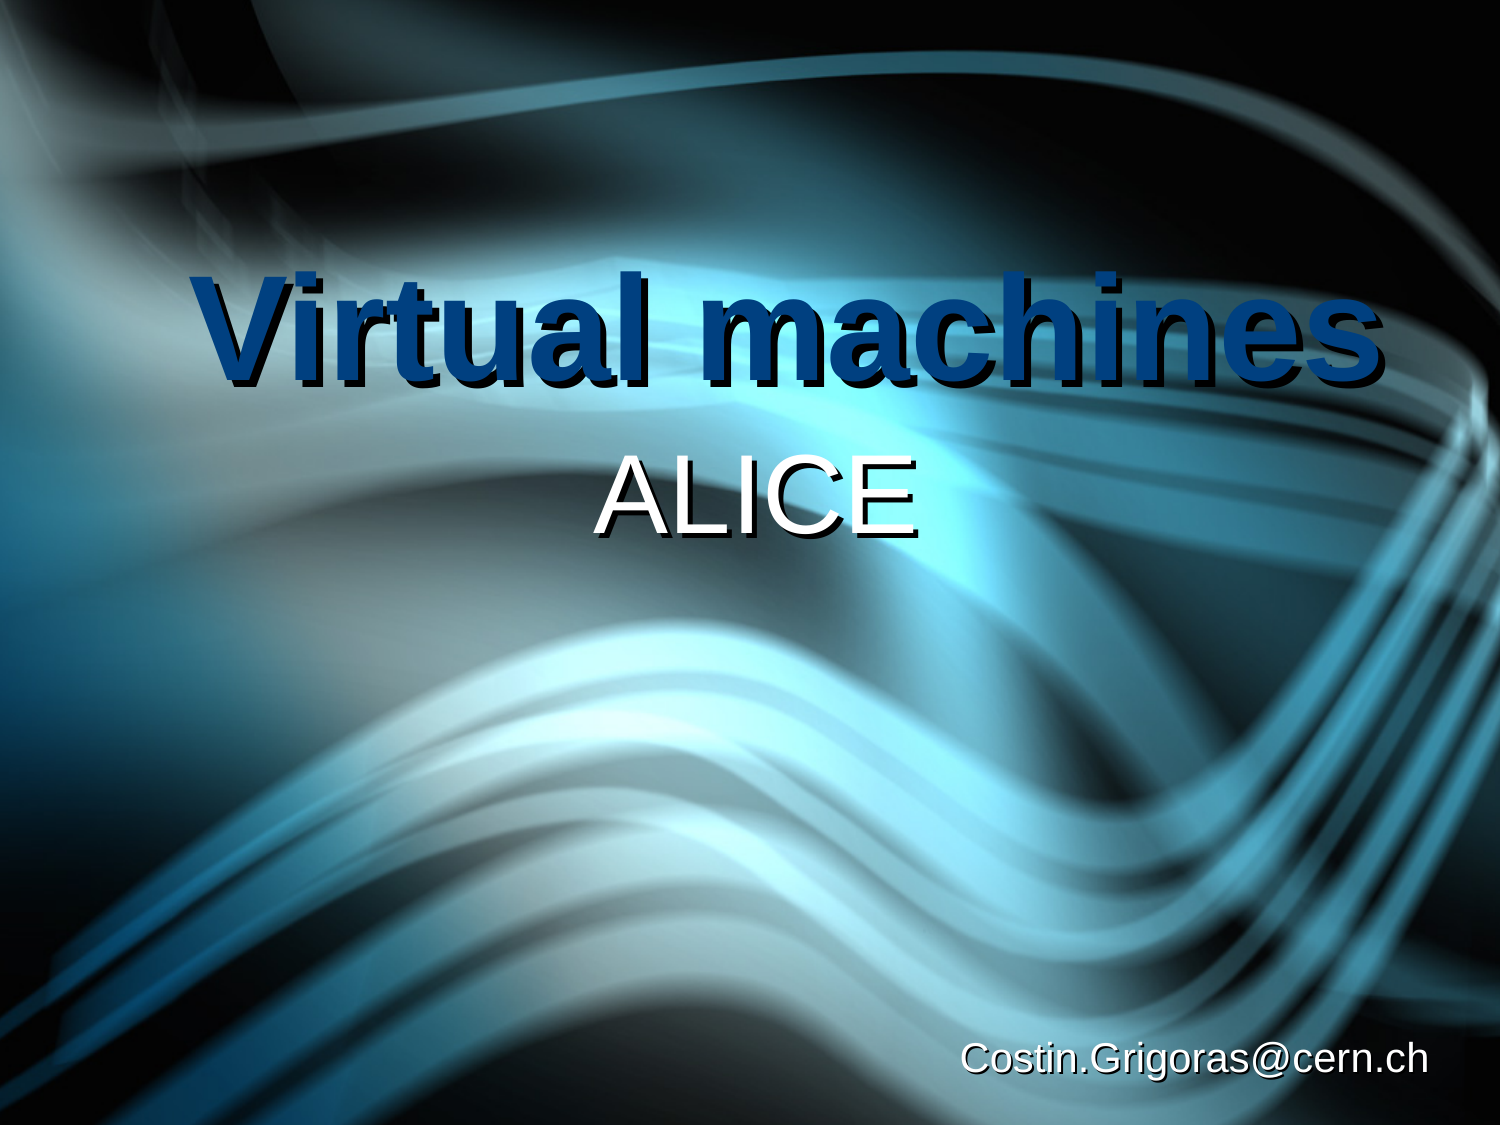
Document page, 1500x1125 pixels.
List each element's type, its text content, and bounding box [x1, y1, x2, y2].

title Virtual machines [150, 207, 1426, 449]
picture [0, 0, 1500, 1125]
text_box ALICE [350, 423, 1163, 565]
text_box Costin.Grigoras@cern.ch [944, 1027, 1477, 1089]
